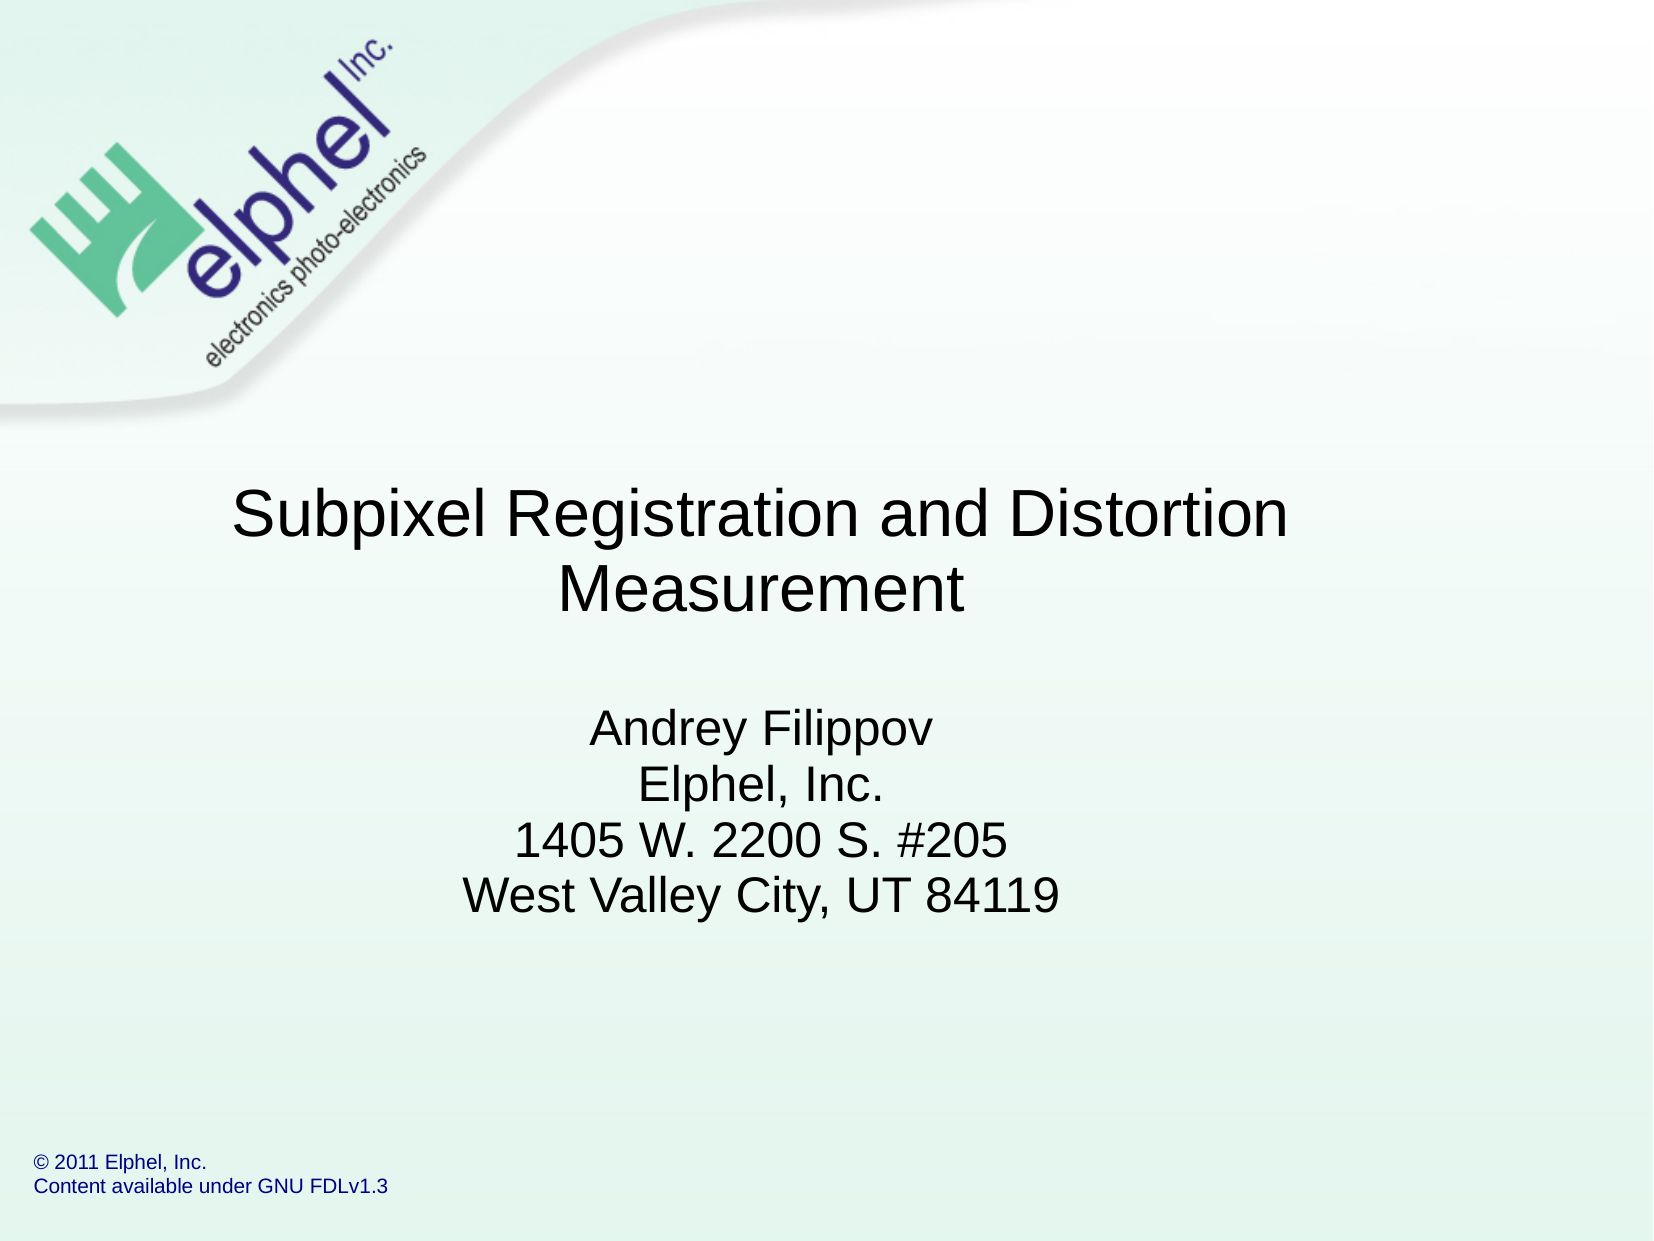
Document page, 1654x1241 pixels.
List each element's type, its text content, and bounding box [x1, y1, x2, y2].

picture [0, 0, 1654, 1241]
text_box Subpixel Registration and Distortion Measurement Andrey Filippov Elphel, Inc. 1405 W. 2200 S. #205 West Valley City, UT 84119 [217, 468, 1538, 931]
